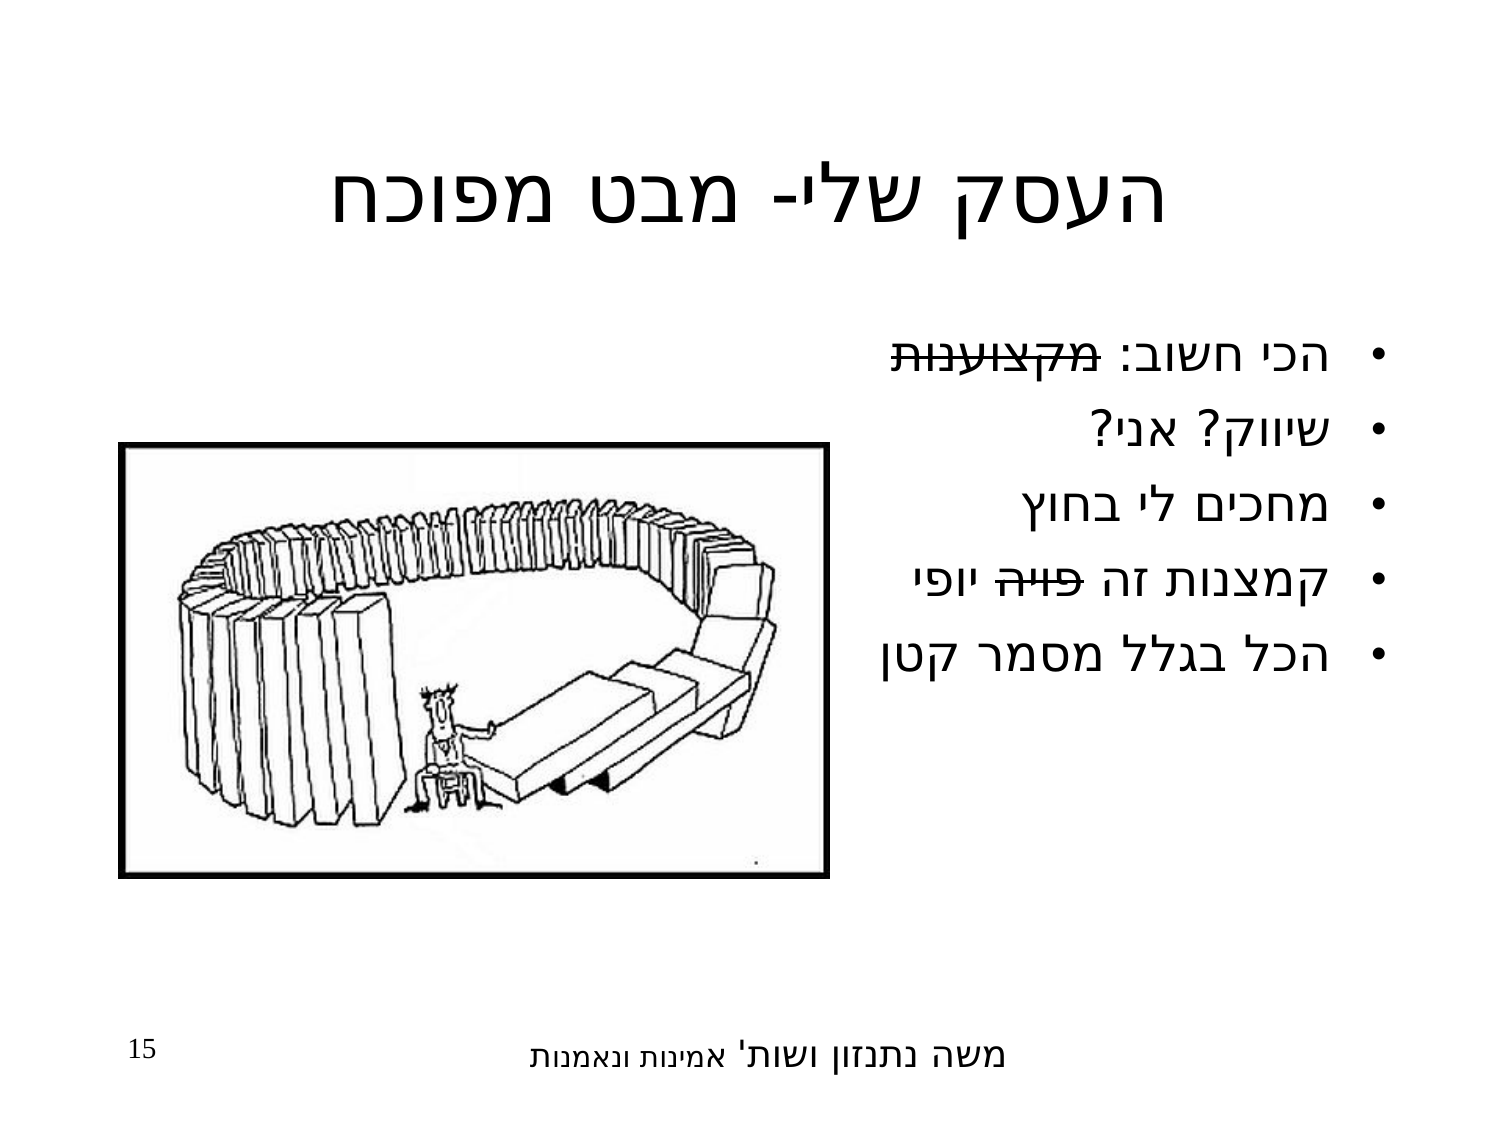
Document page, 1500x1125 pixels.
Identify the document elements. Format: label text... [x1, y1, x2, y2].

list הכי חשוב: מקצוענות שיווק? אני? מחכים לי בחוץ קמצנות זה פויה יופי הכל בגלל מסמר קטן [826, 324, 1388, 978]
picture [118, 442, 830, 879]
title העסק שלי- מבט מפוכח [112, 99, 1388, 288]
